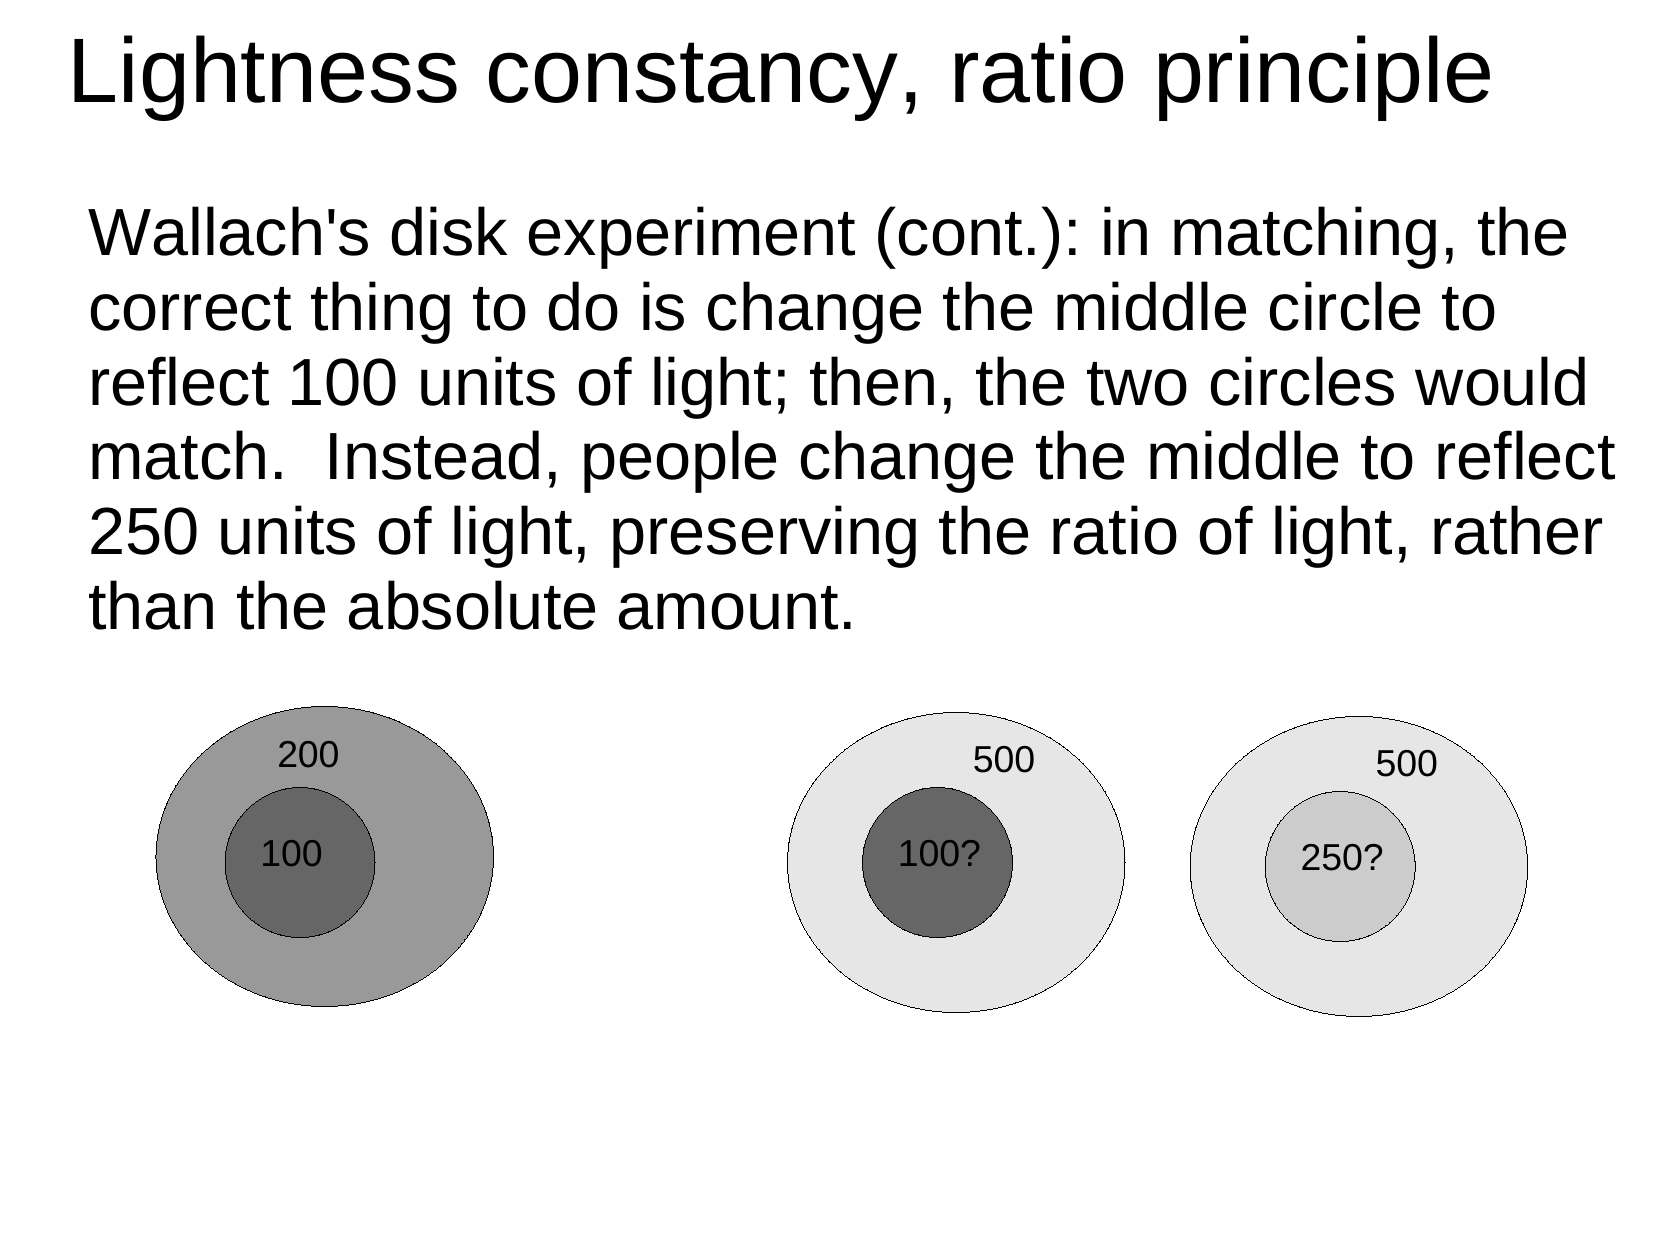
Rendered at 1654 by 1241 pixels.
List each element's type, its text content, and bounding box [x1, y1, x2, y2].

text_box 250? [1285, 828, 1399, 886]
title Lightness constancy, ratio principle [38, 18, 1527, 226]
text_box Wallach's disk experiment (cont.): in matching, the correct thing to do is change the middle circle to reflect 100 units of light; then, the two circles would match. Instead, people change the middle to reflect 250 units of light, preserving the ratio of light, rather than the absolute amount. [73, 187, 1651, 901]
text_box [41, 375, 1654, 1241]
text_box 500 [1360, 734, 1453, 792]
